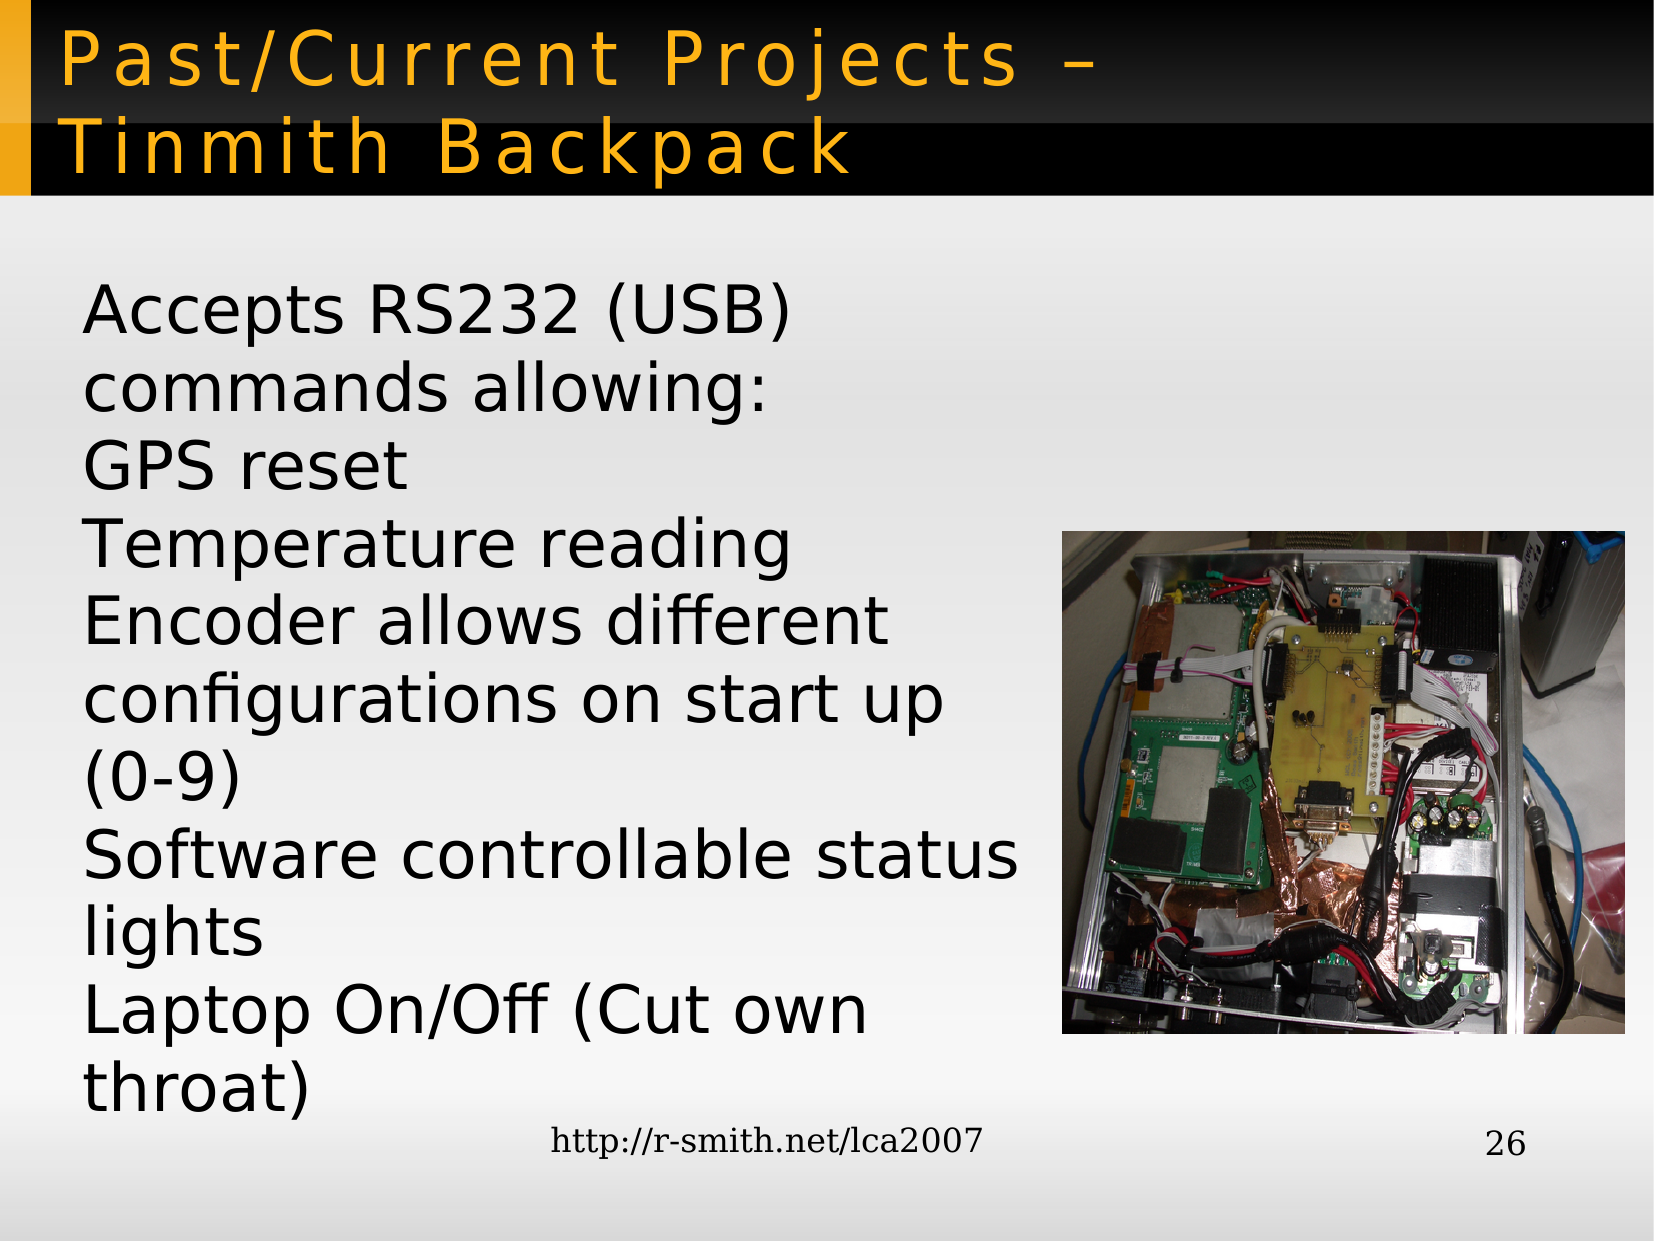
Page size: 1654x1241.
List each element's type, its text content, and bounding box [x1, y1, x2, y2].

picture [0, 0, 1654, 1241]
title Past/Current Projects – Tinmith Backpack [59, 16, 1270, 191]
subtitle Accepts RS232 (USB) commands allowing: GPS reset Temperature reading Encoder allows different configurations on start up (0-9) Software controllable status lights Laptop On/Off (Cut own throat) [82, 271, 1034, 1128]
